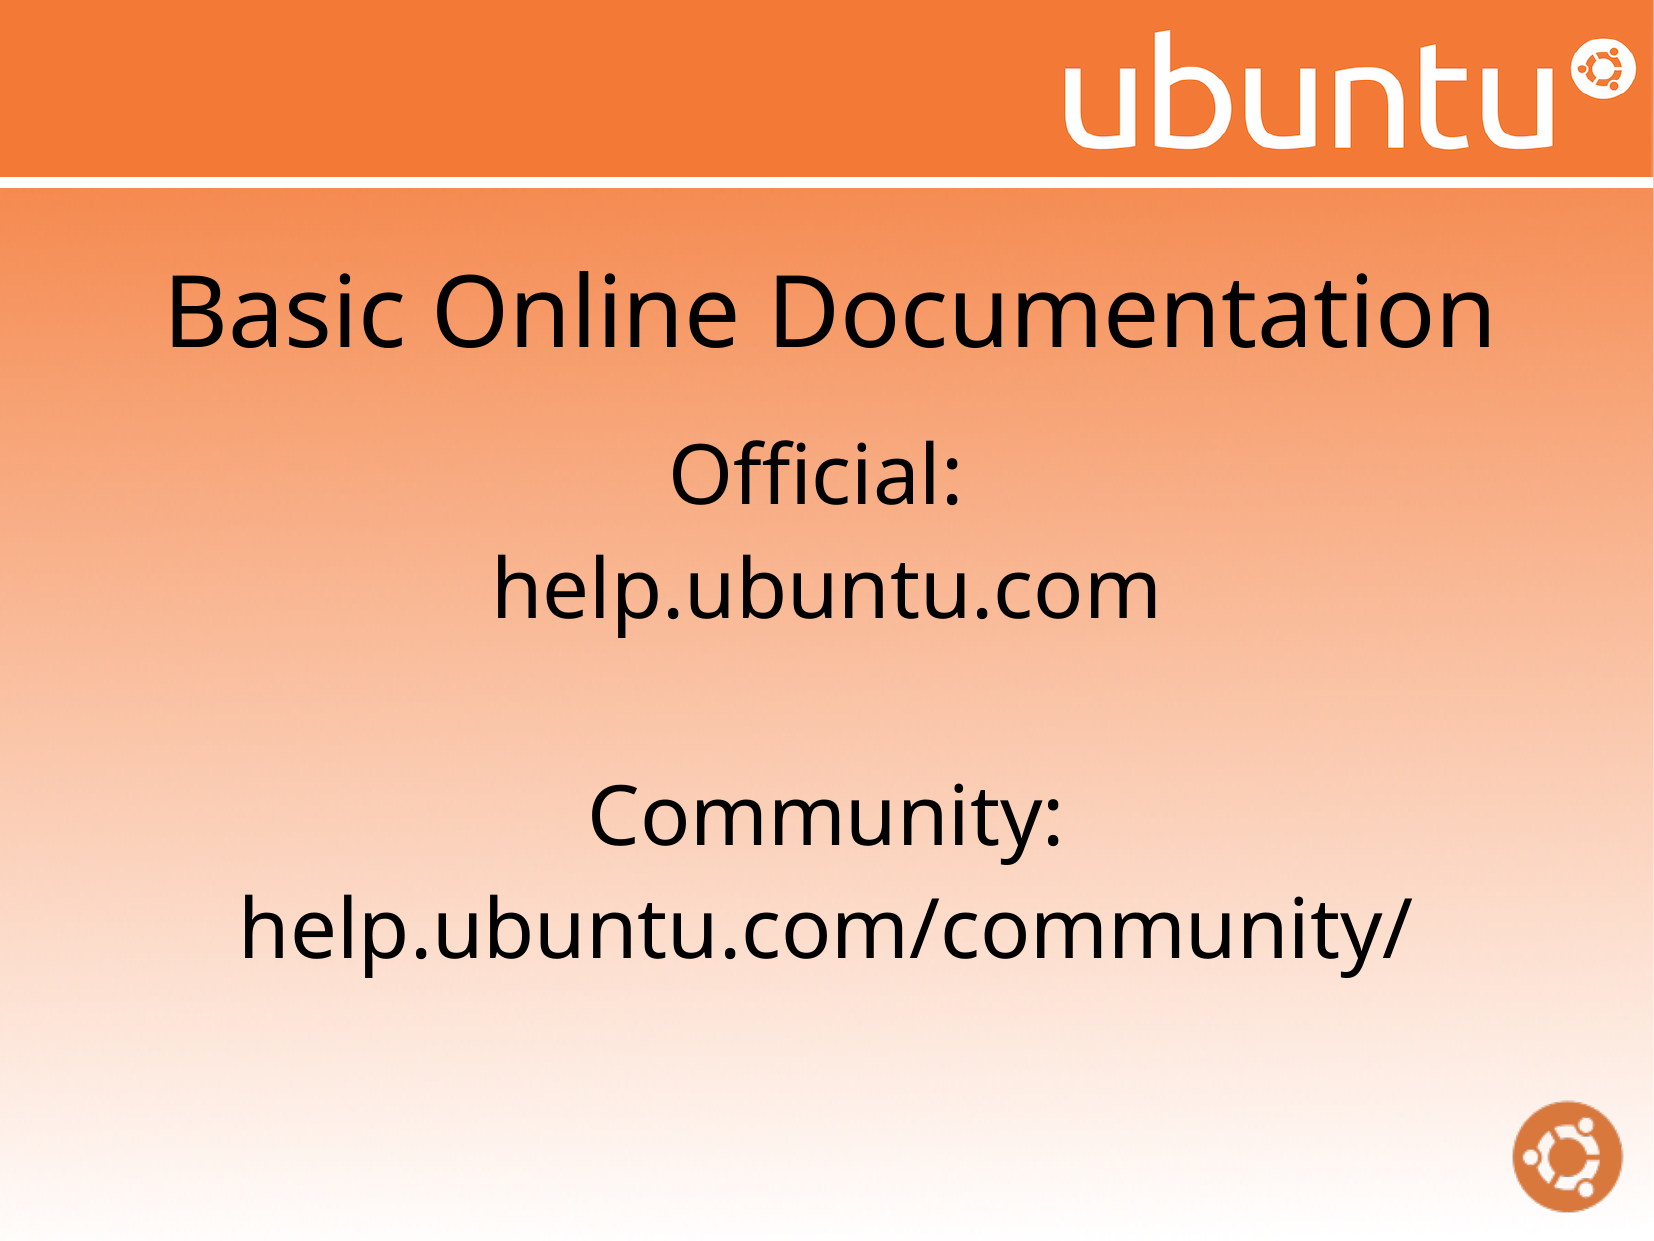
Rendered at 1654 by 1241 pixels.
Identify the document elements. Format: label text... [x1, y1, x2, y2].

title Basic Online Documentation [86, 205, 1576, 413]
picture [0, 0, 1654, 1241]
subtitle Official: help.ubuntu.com Community: help.ubuntu.com/community/ [82, 290, 1571, 1109]
